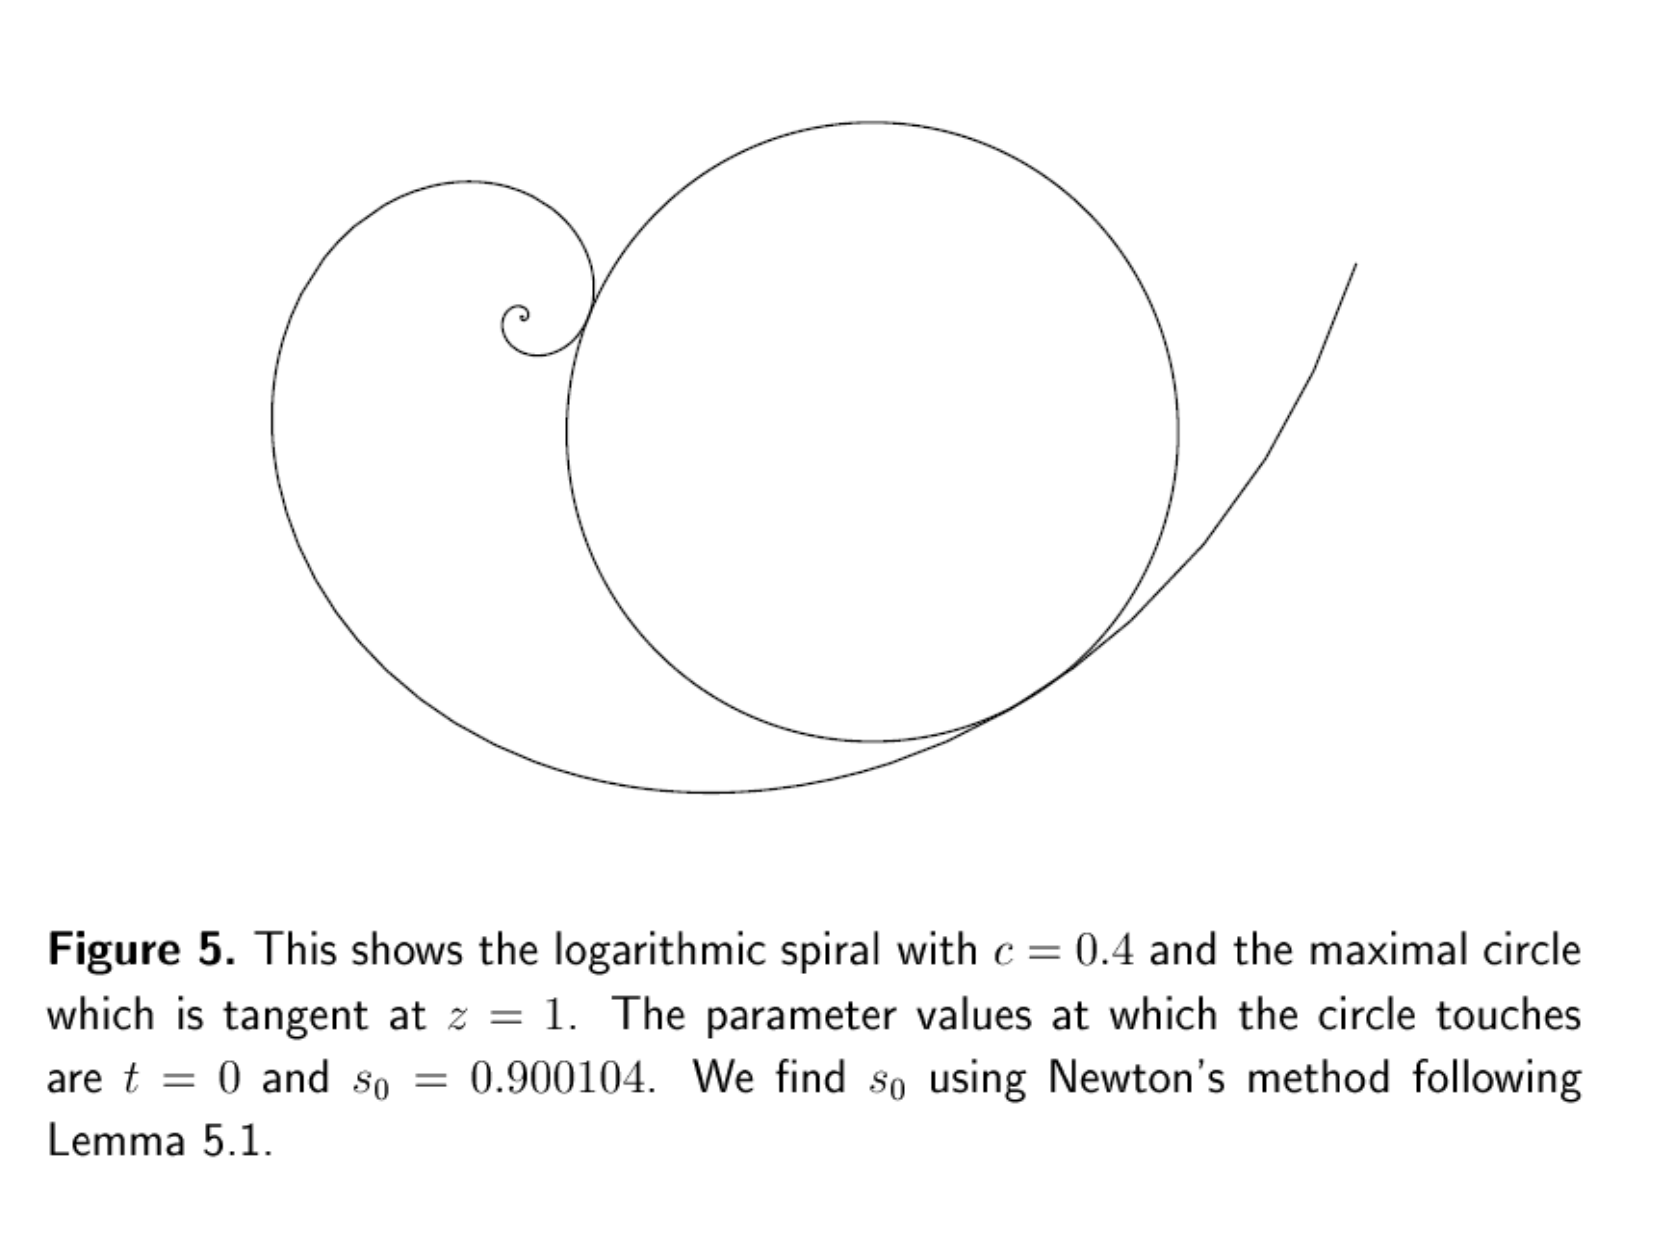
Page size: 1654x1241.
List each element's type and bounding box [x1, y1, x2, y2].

picture [0, 75, 1623, 1163]
